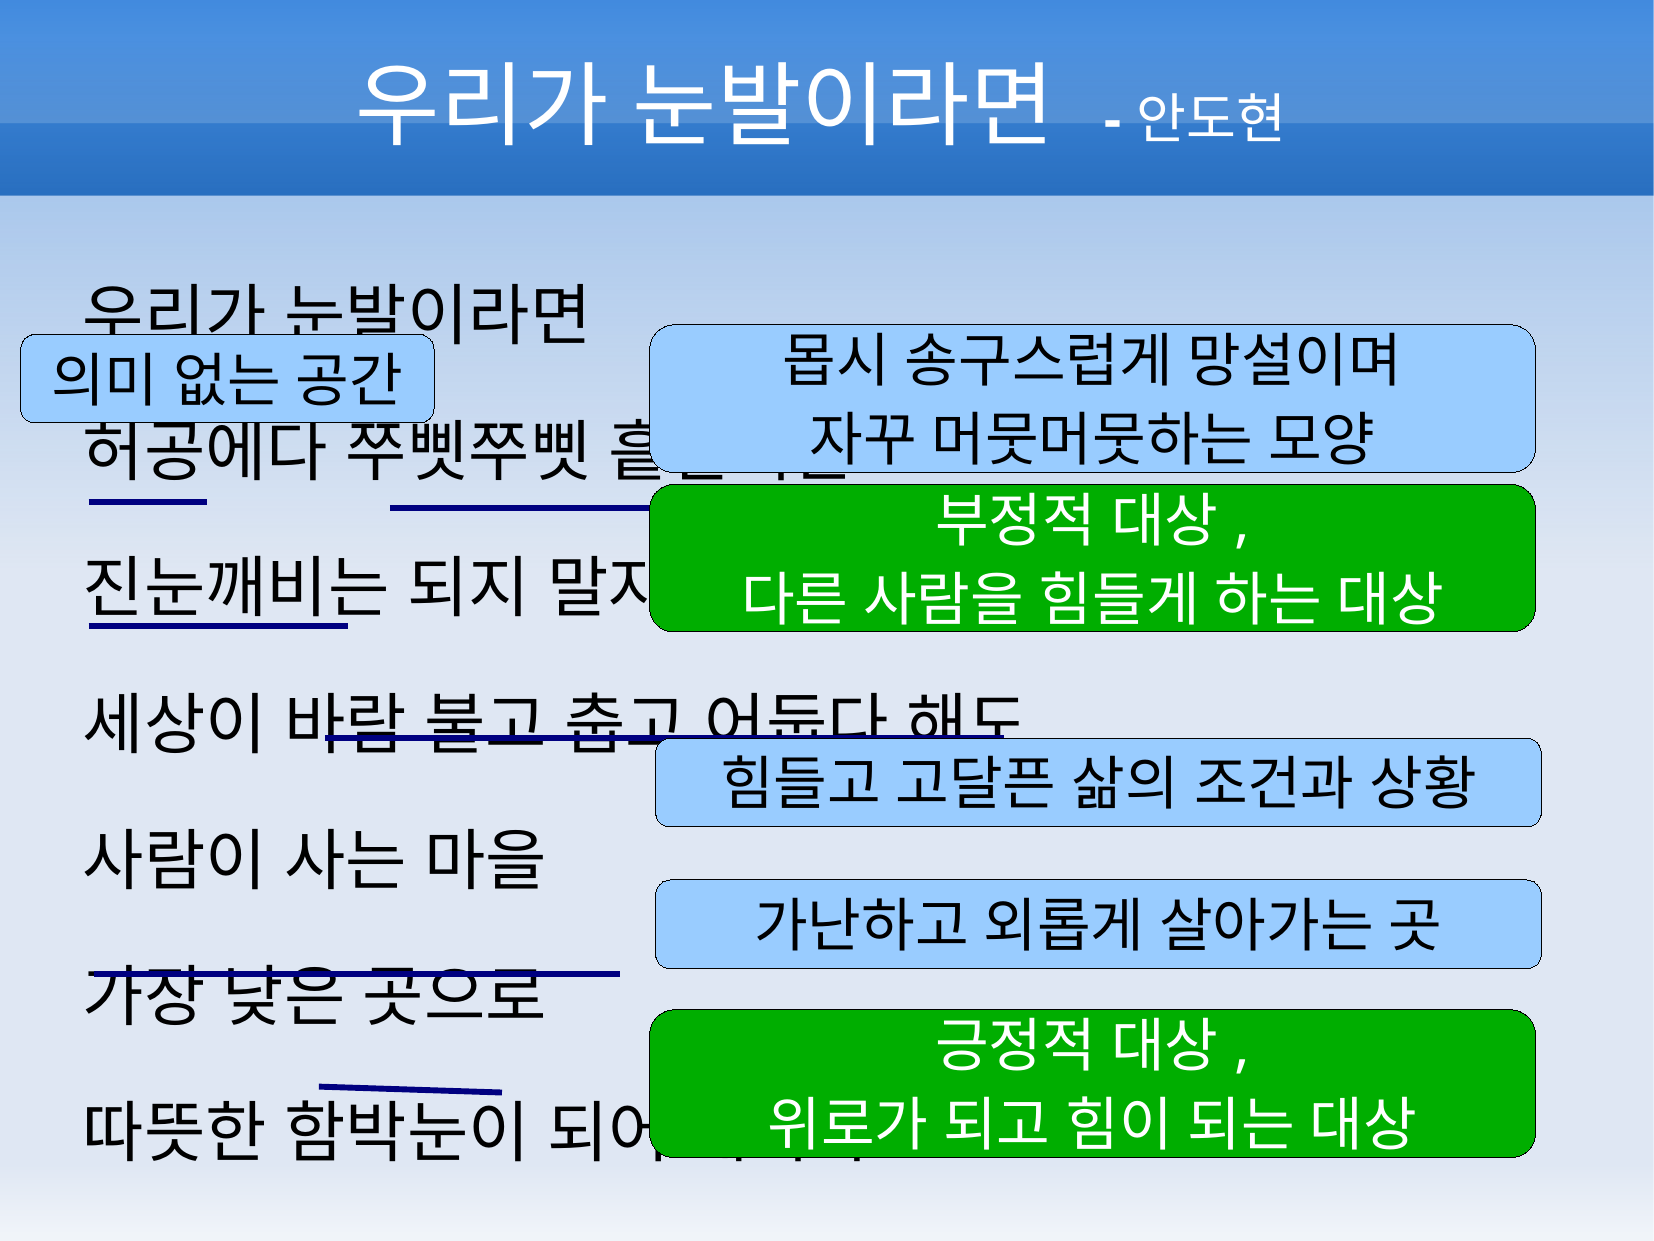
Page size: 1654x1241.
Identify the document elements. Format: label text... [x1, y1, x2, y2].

text_box 긍정적 대상, 위로가 되고 힘이 되는 대상 [649, 1009, 1536, 1158]
text_box 가난하고 외롭게 살아가는 곳 [655, 879, 1542, 969]
text_box 부정적 대상, 다른 사람을 힘들게 하는 대상 [649, 484, 1536, 632]
picture [0, 0, 1654, 1241]
text_box 몹시 송구스럽게 망설이며 자꾸 머뭇머뭇하는 모양 [649, 324, 1536, 473]
subtitle 우리가 눈발이라면 허공에다 쭈삣쭈삣 흩날리는 진눈깨비는 되지 말자. 세상이 바람 불고 춥고 어둡다 해도 사람이 사는 마을 가장 낮은 곳으로 따뜻한 함박눈이 되어 내리자. [82, 297, 1571, 1102]
text_box 힘들고 고달픈 삶의 조건과 상황 [655, 738, 1542, 827]
title 우리가 눈발이라면 -안도현 [76, 7, 1565, 200]
text_box 의미 없는 공간 [20, 334, 435, 423]
